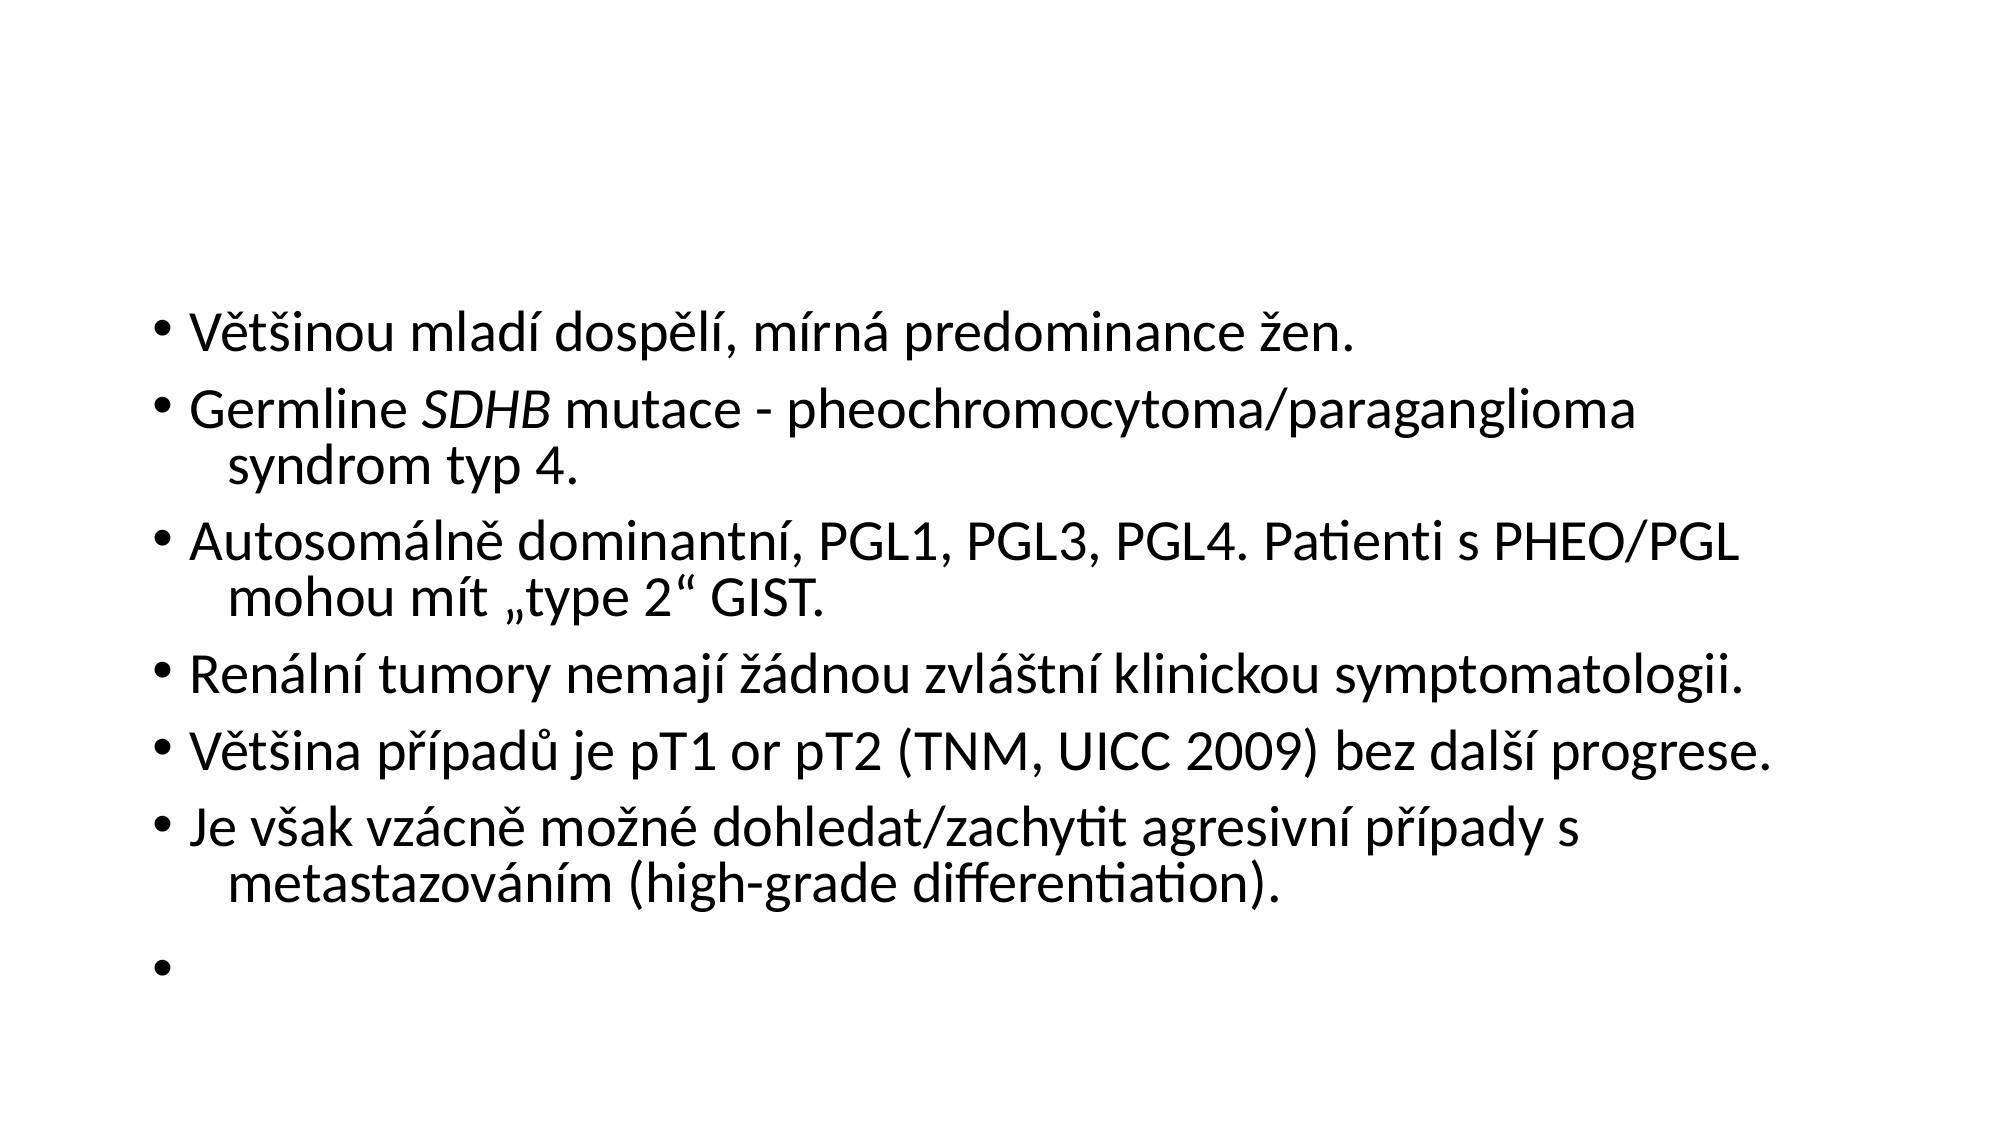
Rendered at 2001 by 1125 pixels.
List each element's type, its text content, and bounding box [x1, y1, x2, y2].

list Většinou mladí dospělí, mírná predominance žen. Germline SDHB mutace - pheochromocytoma/paraganglioma syndrom typ 4. Autosomálně dominantní, PGL1, PGL3, PGL4. Patienti s PHEO/PGL mohou mít „type 2“ GIST. Renální tumory nemají žádnou zvláštní klinickou symptomatologii. Většina případů je pT1 or pT2 (TNM, UICC 2009) bez další progrese. Je však vzácně možné dohledat/zachytit agresivní případy s metastazováním (high-grade differentiation). [137, 299, 1863, 1014]
